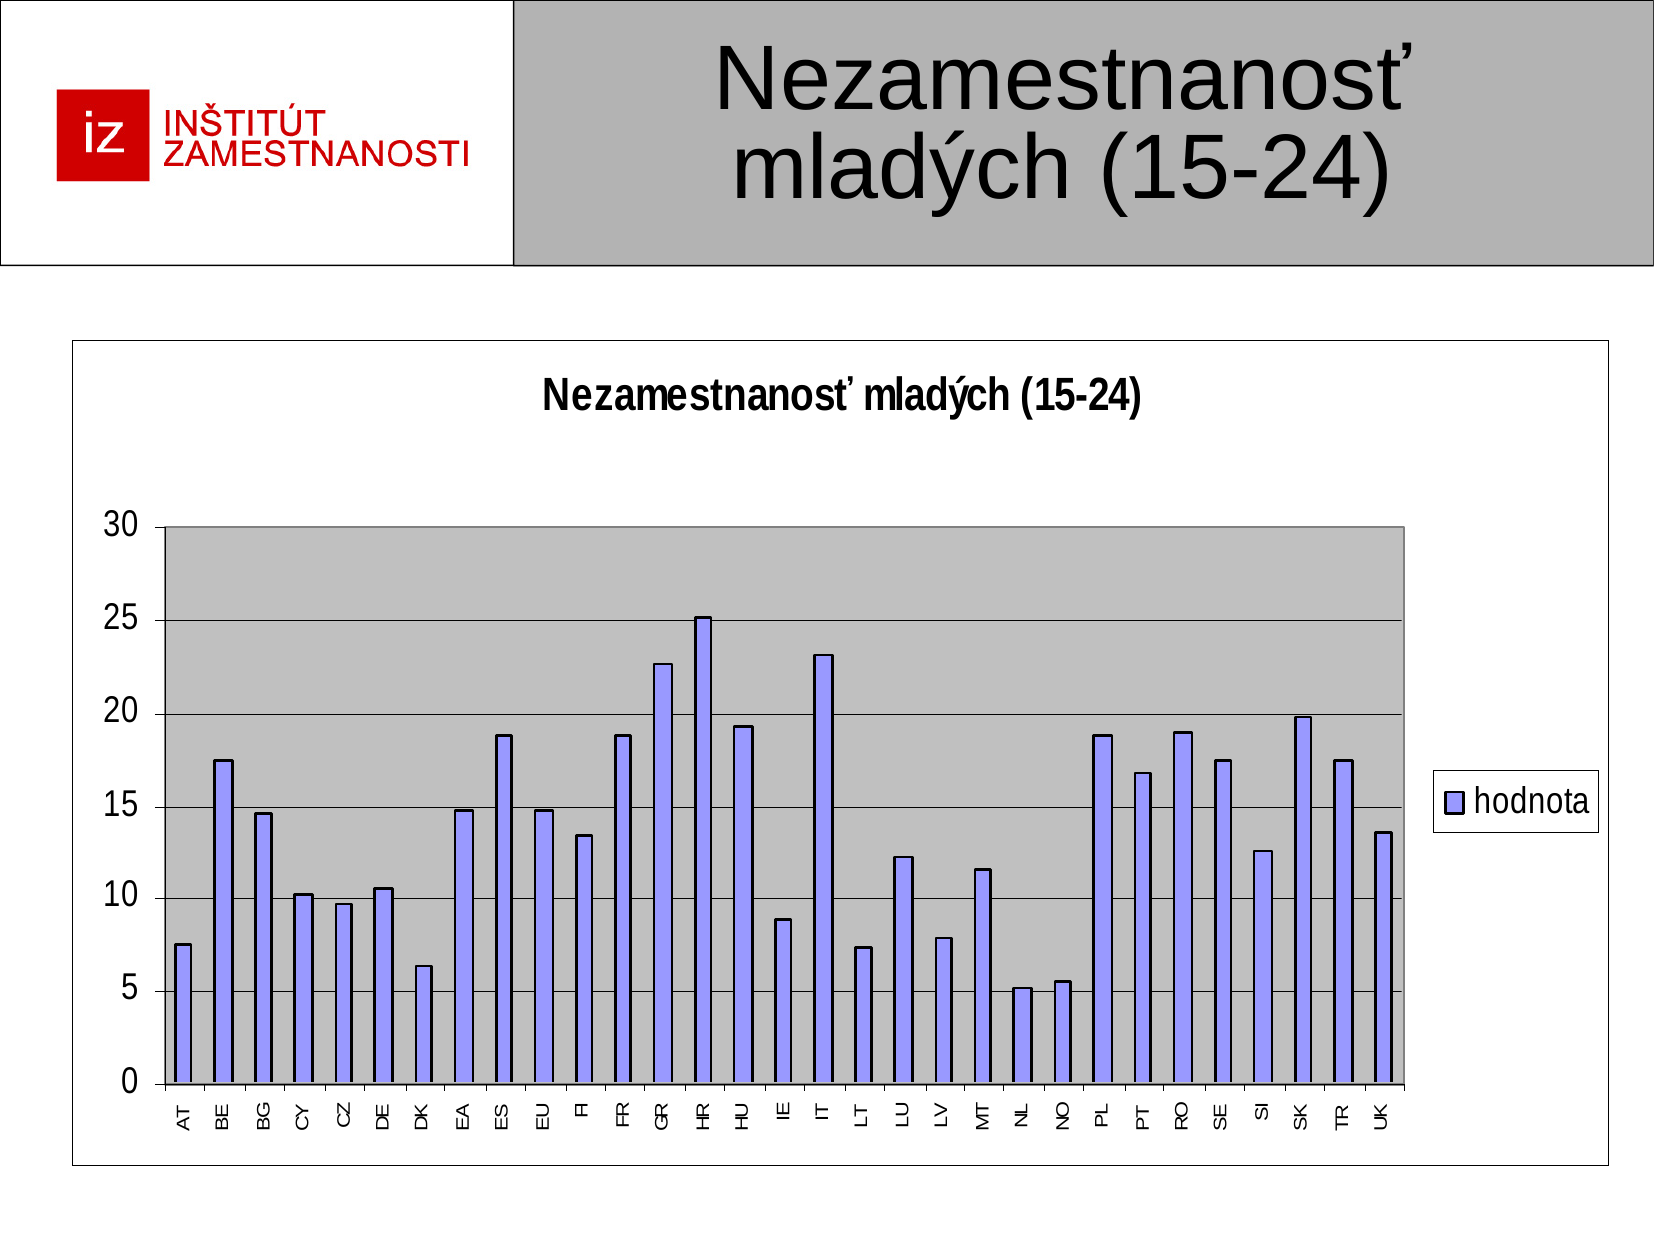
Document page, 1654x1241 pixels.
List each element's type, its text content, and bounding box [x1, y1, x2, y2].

title Nezamestnanosť mladých (15-24)‏ [560, 37, 1565, 229]
picture [5, 8, 512, 257]
picture [59, 324, 1624, 1181]
